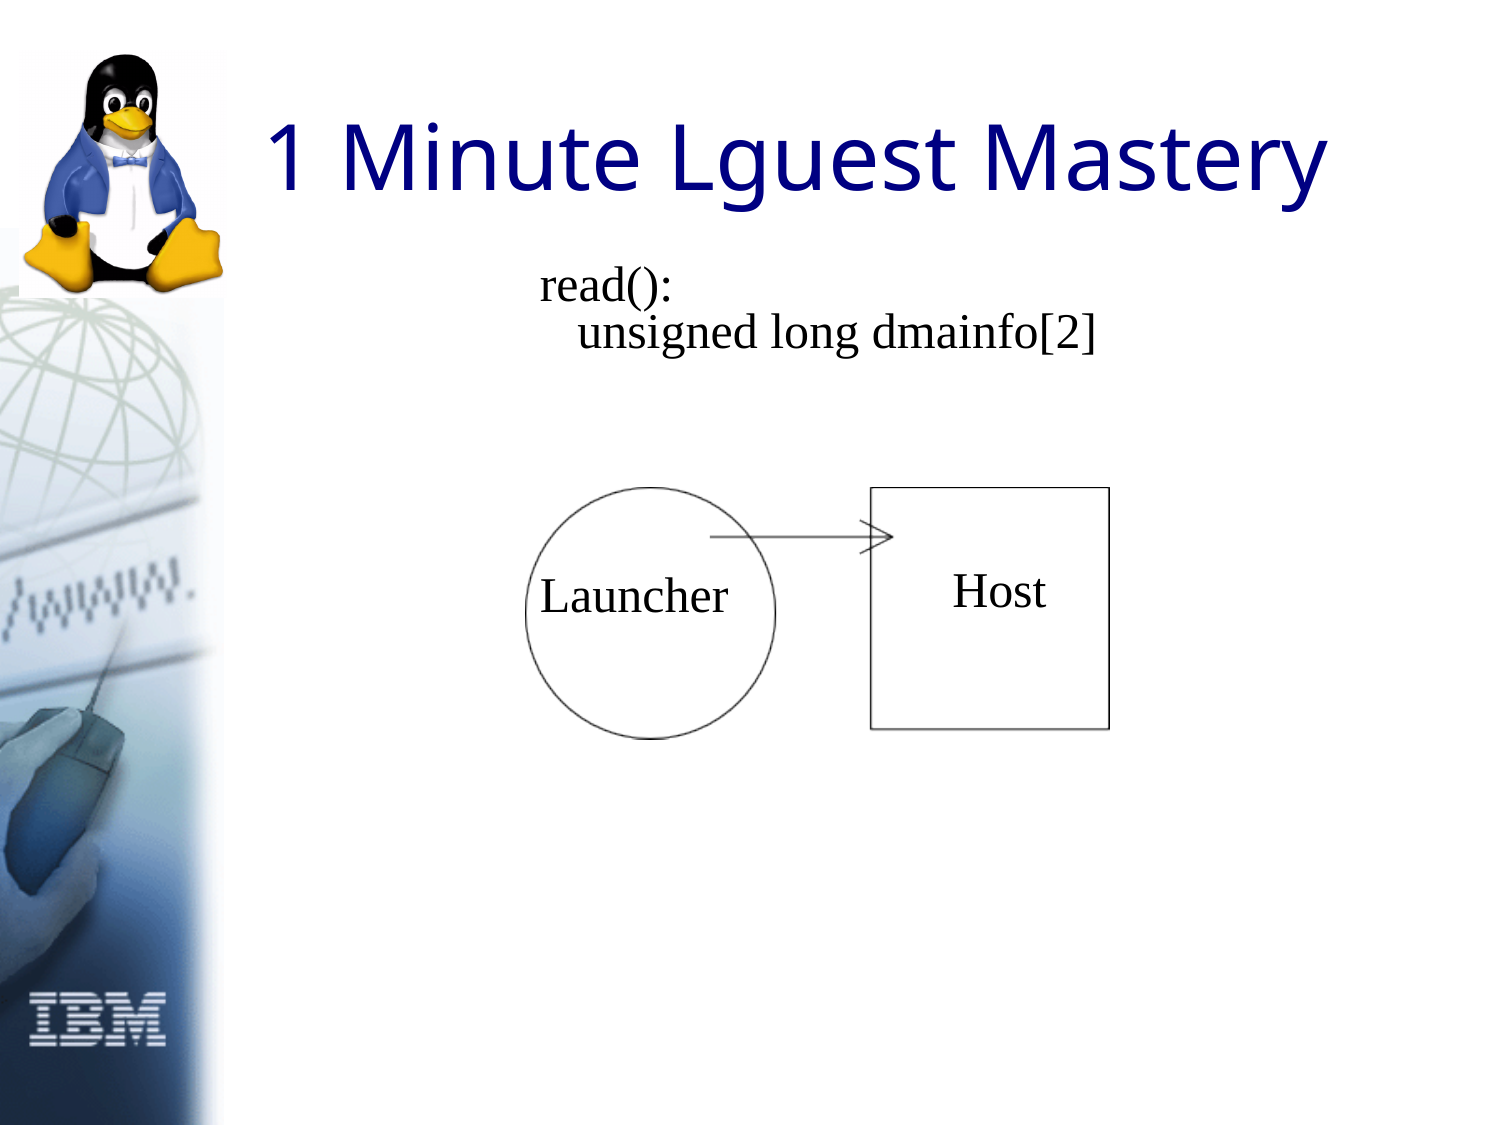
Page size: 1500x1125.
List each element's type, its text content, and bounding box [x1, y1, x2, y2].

text_box read(): unsigned long dmainfo[2] [525, 256, 1163, 374]
title 1 Minute Lguest Mastery [262, 37, 1413, 273]
picture [525, 487, 1110, 740]
text_box Launcher [525, 567, 751, 638]
text_box Host [937, 562, 1163, 633]
